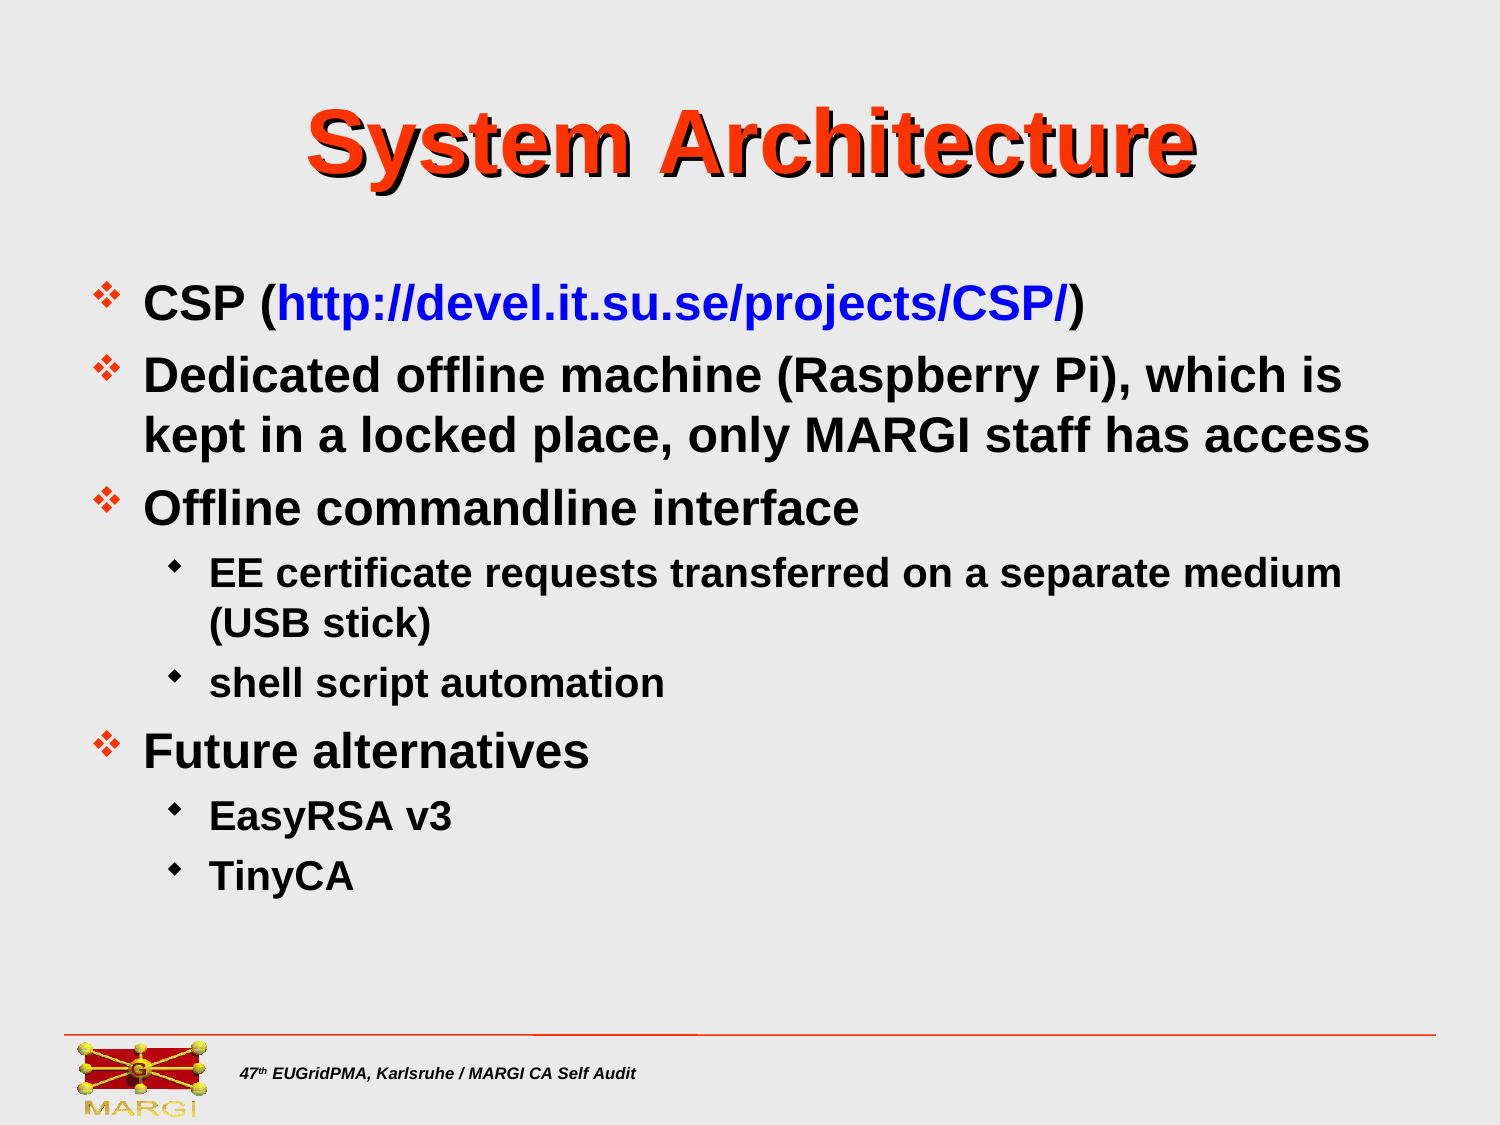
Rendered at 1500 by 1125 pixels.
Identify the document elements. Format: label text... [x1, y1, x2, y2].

text_box System Architecture [76, 42, 1427, 231]
picture [67, 1033, 219, 1123]
text_box CSP (http://devel.it.su.se/projects/CSP/) Dedicated offline machine (Raspberry Pi), which is kept in a locked place, only MARGI staff has access Offline commandline interface EE certificate requests transferred on a separate medium (USB stick) shell script automation Future alternatives EasyRSA v3 TinyCA [75, 262, 1426, 1005]
